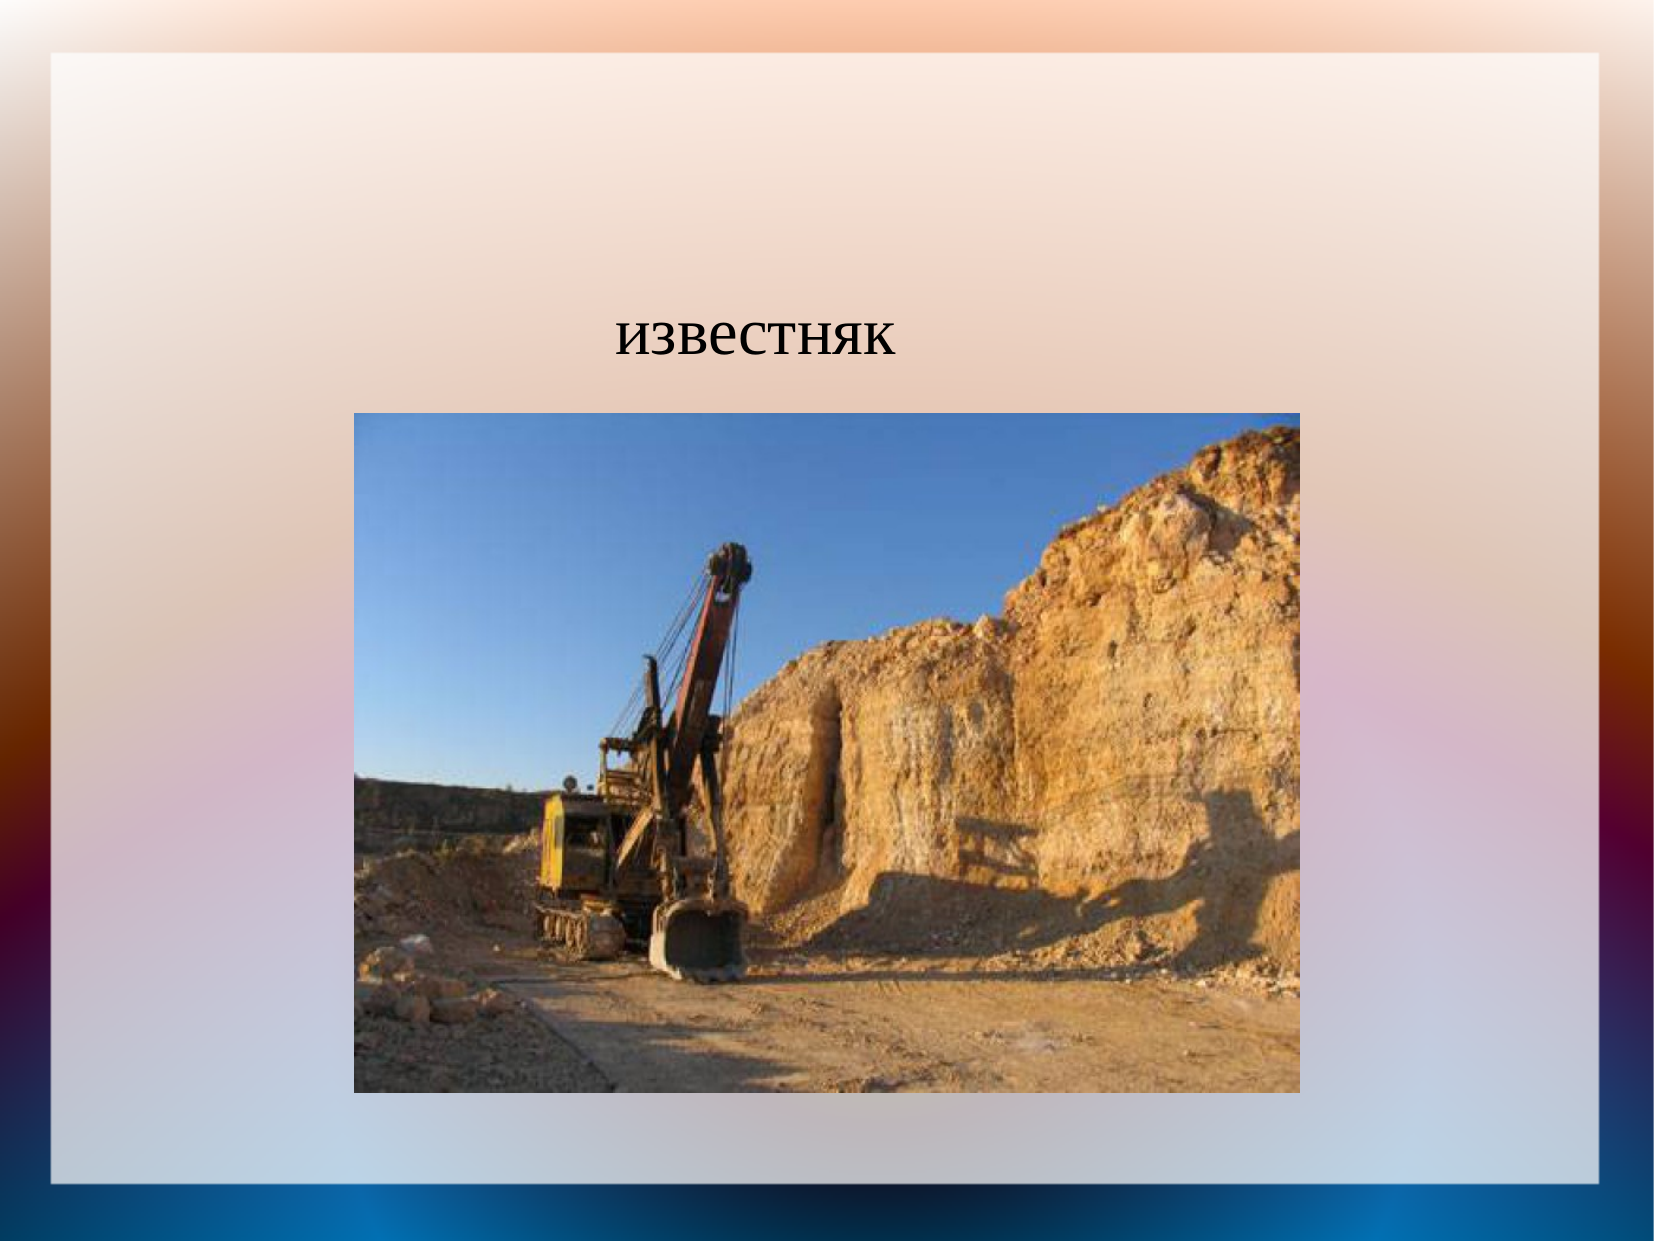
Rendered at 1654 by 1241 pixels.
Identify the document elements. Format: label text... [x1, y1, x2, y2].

list известняк [76, 295, 1565, 1114]
picture [0, 0, 1654, 1241]
